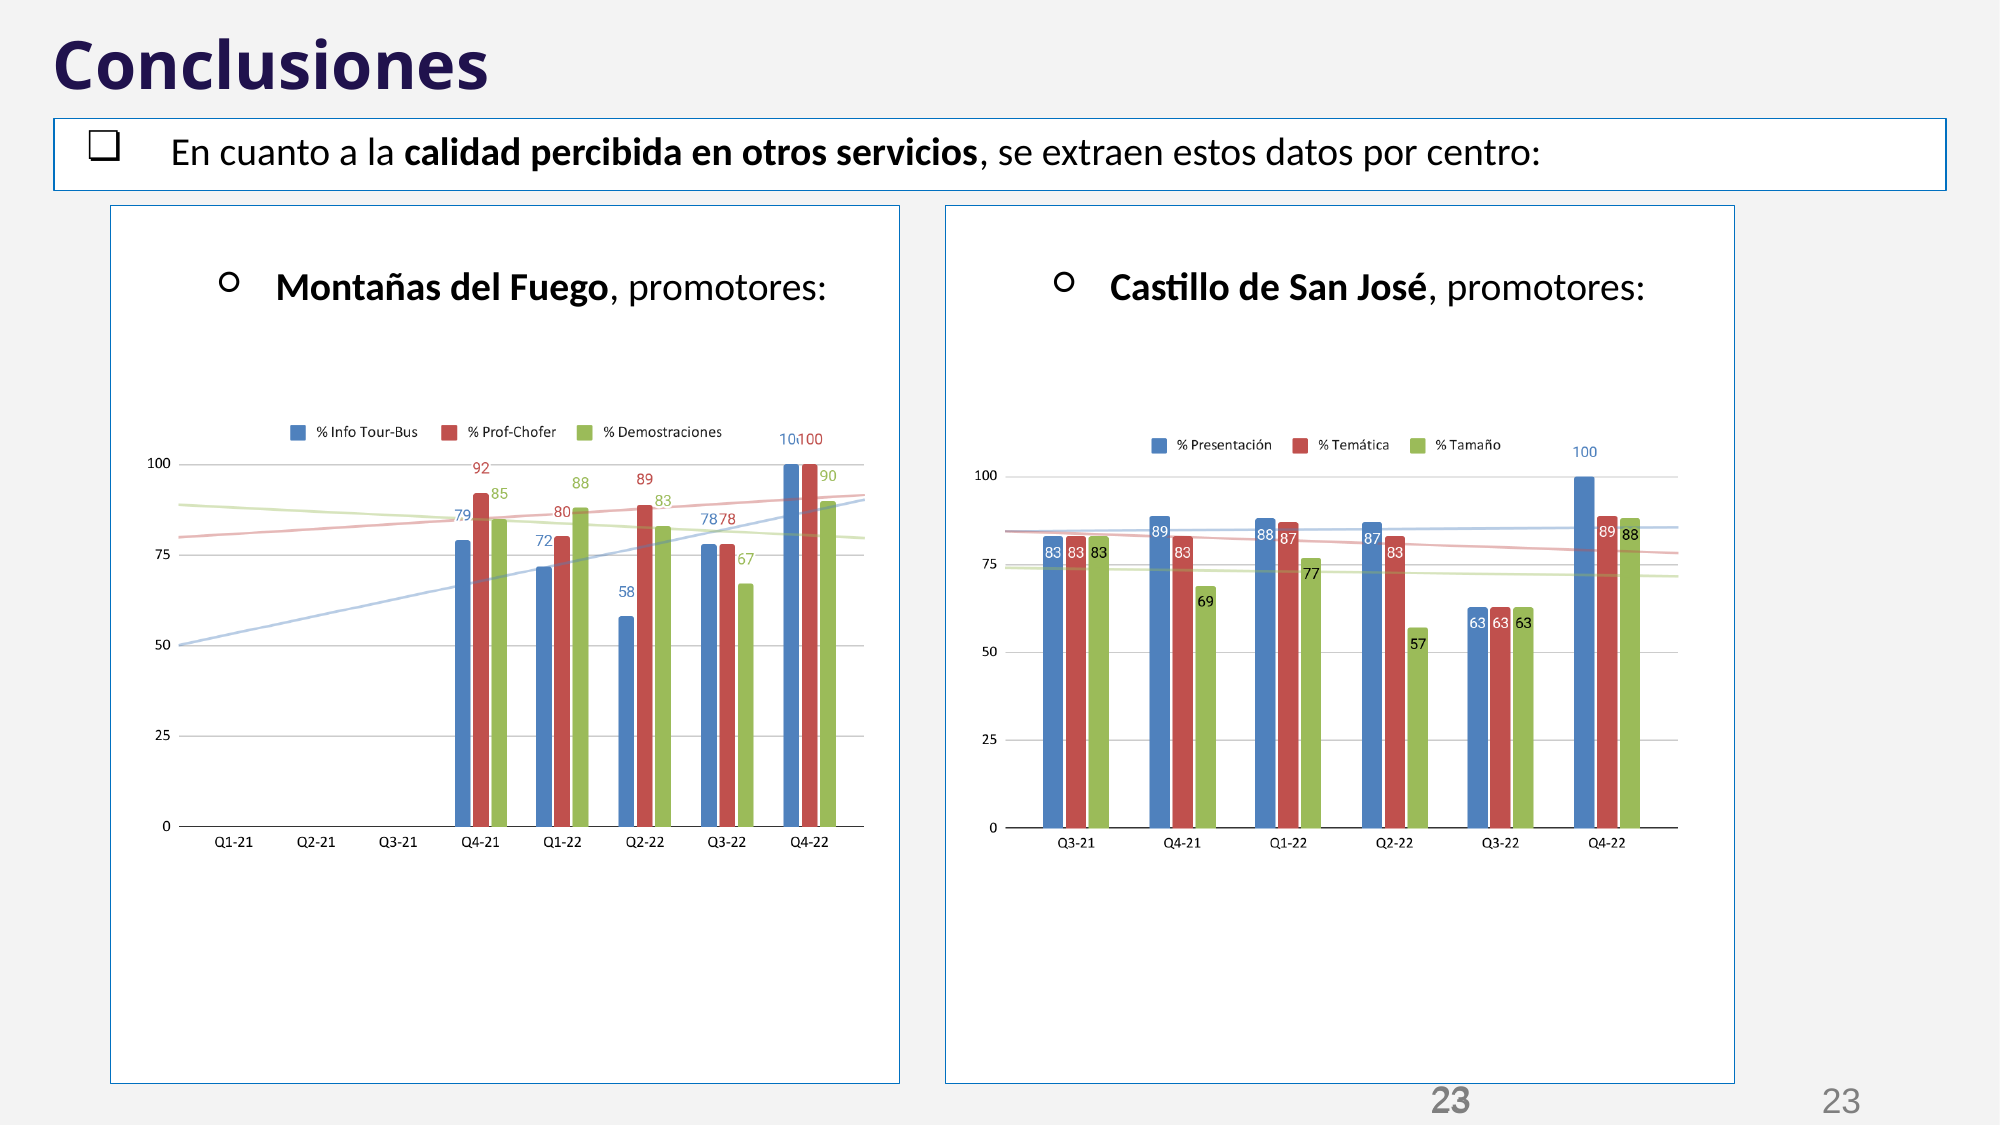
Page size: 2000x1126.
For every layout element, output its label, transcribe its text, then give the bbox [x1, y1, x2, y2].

picture [123, 401, 888, 874]
text_box En cuanto a la calidad percibida en otros servicios, se extraen estos datos por centro: [53, 118, 1947, 191]
text_box Conclusiones [52, 0, 1945, 126]
text_box Montañas del Fuego, promotores: [110, 205, 900, 1084]
text_box Castillo de San José, promotores: [945, 205, 1735, 1084]
text_box <number> [1412, 1069, 1880, 1126]
picture [951, 415, 1701, 874]
